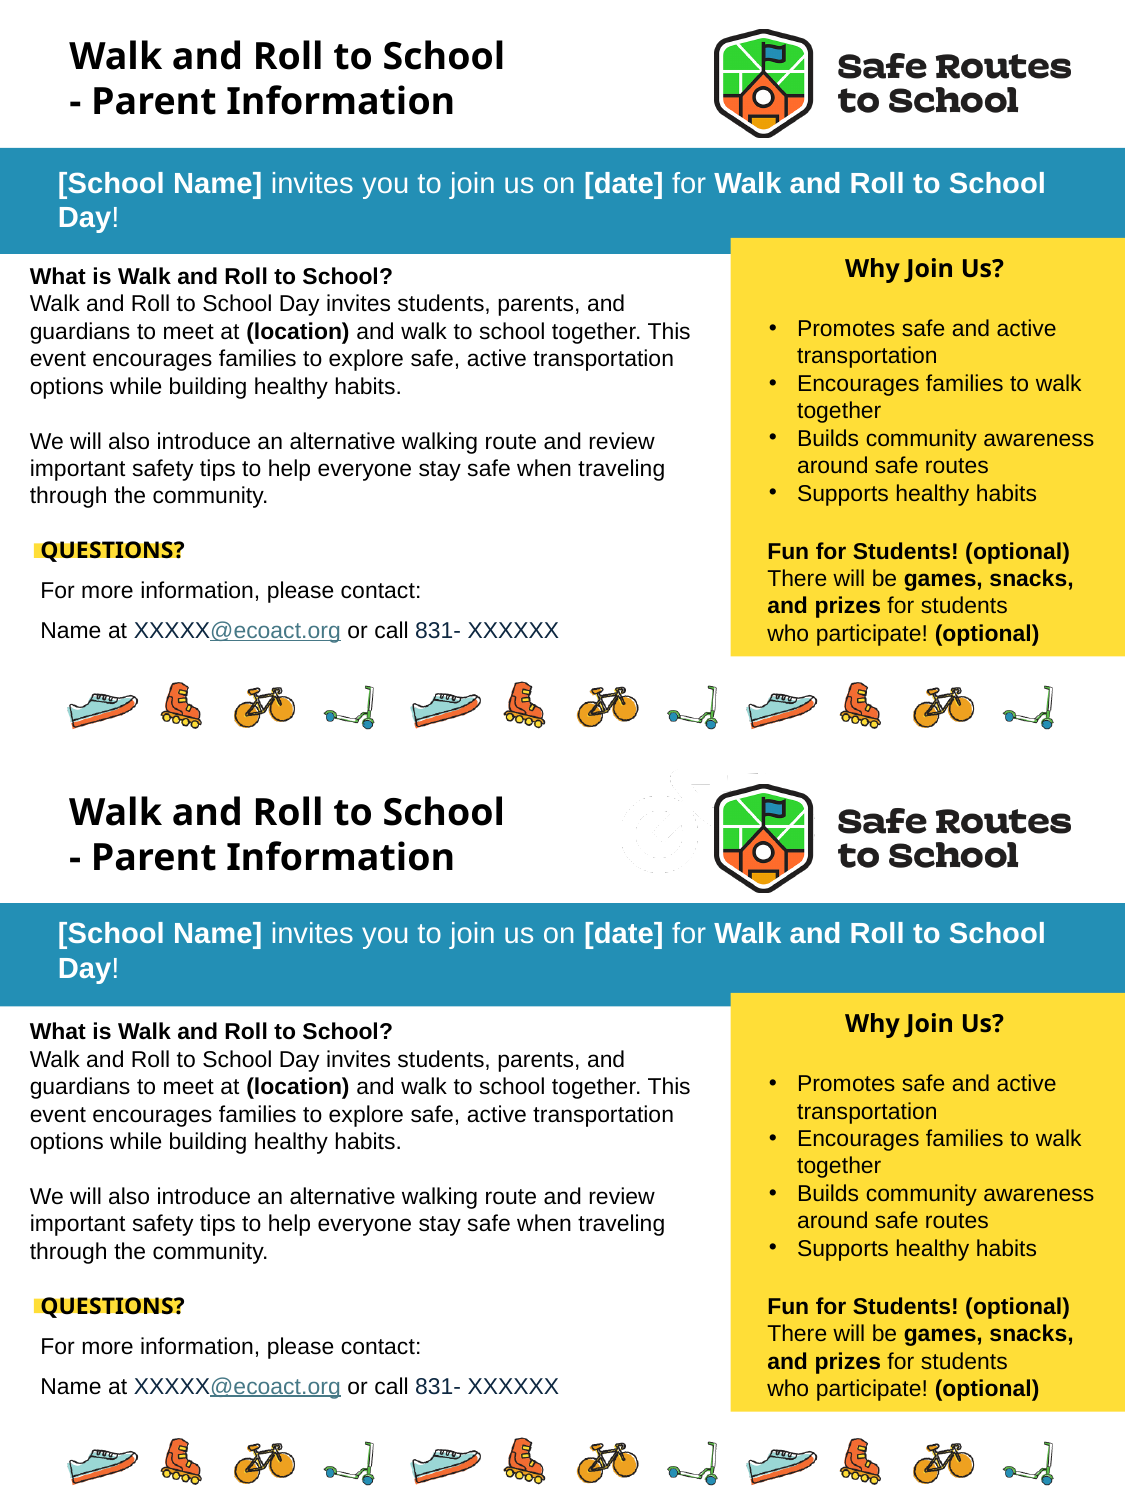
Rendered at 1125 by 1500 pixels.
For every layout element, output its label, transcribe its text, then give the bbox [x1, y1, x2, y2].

text_box Walk and Roll to School - Parent Information [54, 780, 607, 886]
text_box Why Join Us? [818, 245, 1031, 291]
text_box Promotes safe and active transportation Encourages families to walk together Builds community awareness around safe routes Supports healthy habits [753, 305, 1117, 514]
text_box QUESTIONS? For more information, please contact: Name at XXXXX@ecoact.org or call 831- XXXXXX [25, 528, 683, 651]
text_box Why Join Us? [818, 1000, 1031, 1046]
text_box [School Name] invites you to join us on [date] for Walk and Roll to School Day! [42, 156, 1089, 242]
text_box Fun for Students! (optional) There will be games, snacks, and prizes for students who participate! (optional) [752, 1283, 1109, 1409]
text_box Walk and Roll to School - Parent Information [54, 24, 647, 130]
text_box Promotes safe and active transportation Encourages families to walk together Builds community awareness around safe routes Supports healthy habits [753, 1061, 1117, 1269]
text_box Fun for Students! (optional) There will be games, snacks, and prizes for students who participate! (optional) [752, 528, 1109, 654]
text_box What is Walk and Roll to School? Walk and Roll to School Day invites students, parents, and guardians to meet at (location) and walk to school together. This event encourages families to explore safe, active transportation options while building healthy habits. We will also introduce an alternative walking route and review important safety tips to help everyone stay safe when traveling through the community. [14, 1009, 729, 1272]
text_box [0, 903, 1125, 1412]
picture [65, 674, 1060, 735]
text_box QUESTIONS? For more information, please contact: Name at XXXXX@ecoact.org or call 831- XXXXXX [25, 1283, 656, 1407]
text_box [School Name] invites you to join us on [date] for Walk and Roll to School Day! [42, 906, 1089, 992]
picture [65, 1430, 1060, 1491]
text_box What is Walk and Roll to School? Walk and Roll to School Day invites students, parents, and guardians to meet at (location) and walk to school together. This event encourages families to explore safe, active transportation options while building healthy habits. We will also introduce an alternative walking route and review important safety tips to help everyone stay safe when traveling through the community. [14, 254, 729, 517]
picture [714, 29, 1071, 138]
picture [620, 769, 1071, 893]
text_box [0, 147, 1125, 657]
